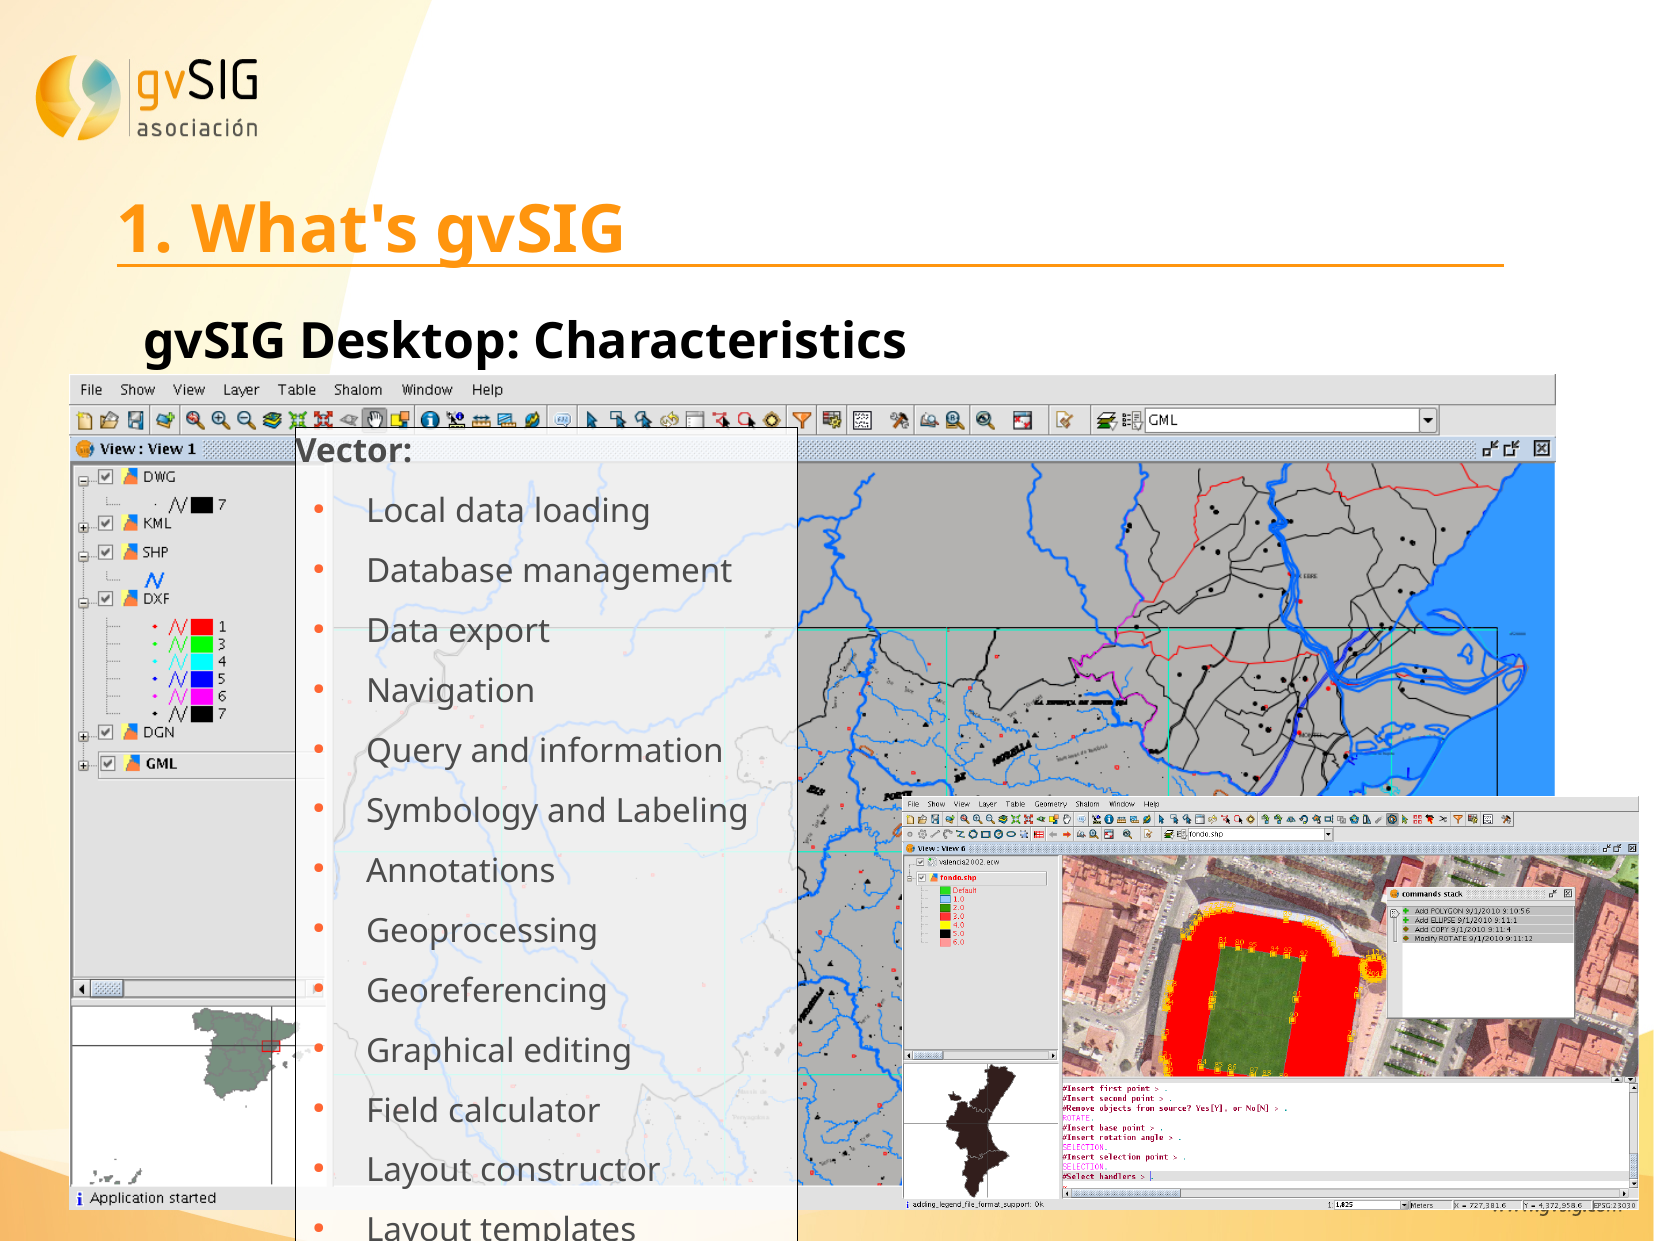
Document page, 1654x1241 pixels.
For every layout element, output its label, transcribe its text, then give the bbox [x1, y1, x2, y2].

title 1. What's gvSIG [116, 177, 1605, 276]
picture [438, 419, 536, 427]
picture [0, 0, 1654, 1241]
title gvSIG Desktop: Characteristics [143, 260, 1439, 419]
list Vector: Local data loading Database management Data export Navigation Query and information Symbology and Labeling Annotations Geoprocessing Georeferencing Graphical editing Field calculator Layout constructor Layout templates Scripting, ... [295, 427, 798, 1218]
picture [427, 419, 433, 427]
